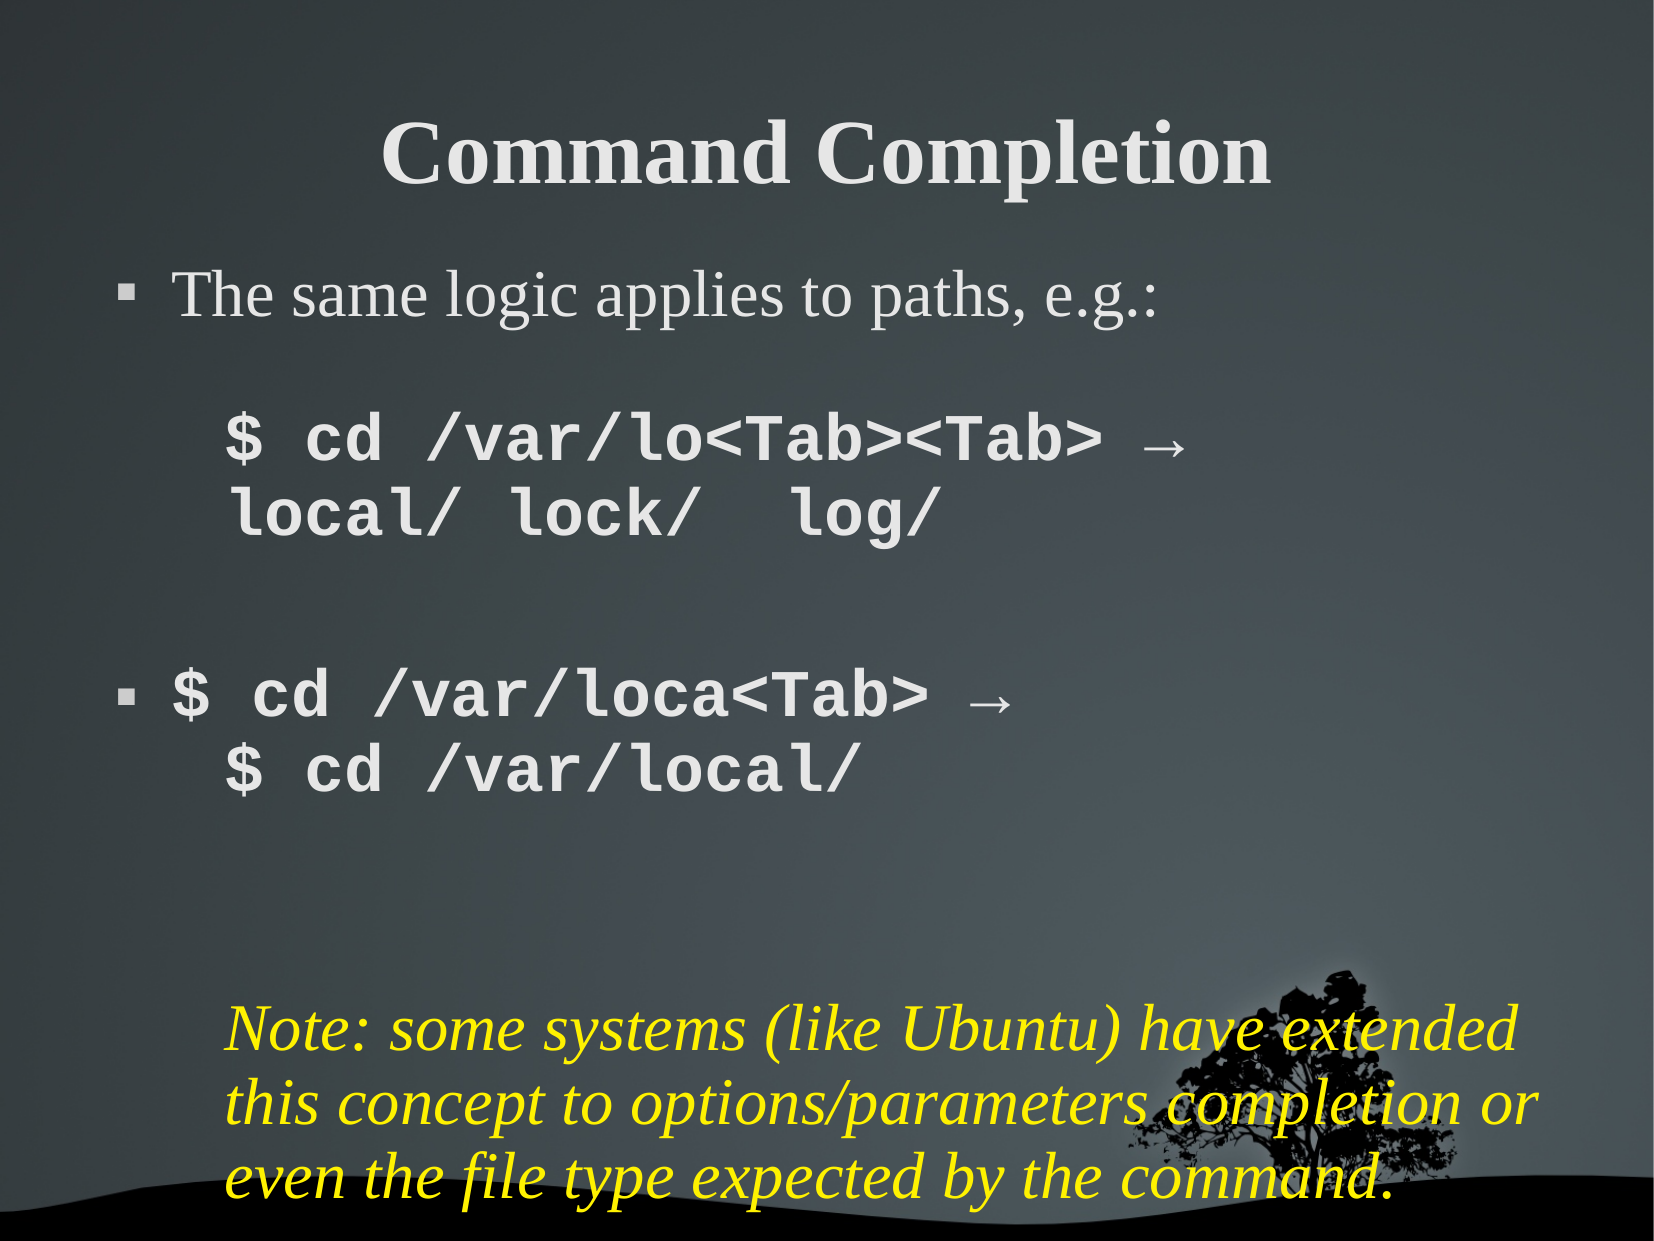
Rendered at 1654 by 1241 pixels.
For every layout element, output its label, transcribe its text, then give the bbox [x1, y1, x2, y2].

picture [0, 0, 1654, 1241]
list The same logic applies to paths, e.g.: $ cd /var/lo<Tab><Tab> → local/ lock/ log/ $ cd /var/loca<Tab> → $ cd /var/local/ Note: some systems (like Ubuntu) have extended this concept to options/parameters completion or even the file type expected by the command. [82, 287, 1571, 1240]
title Command Completion [82, 19, 1571, 287]
